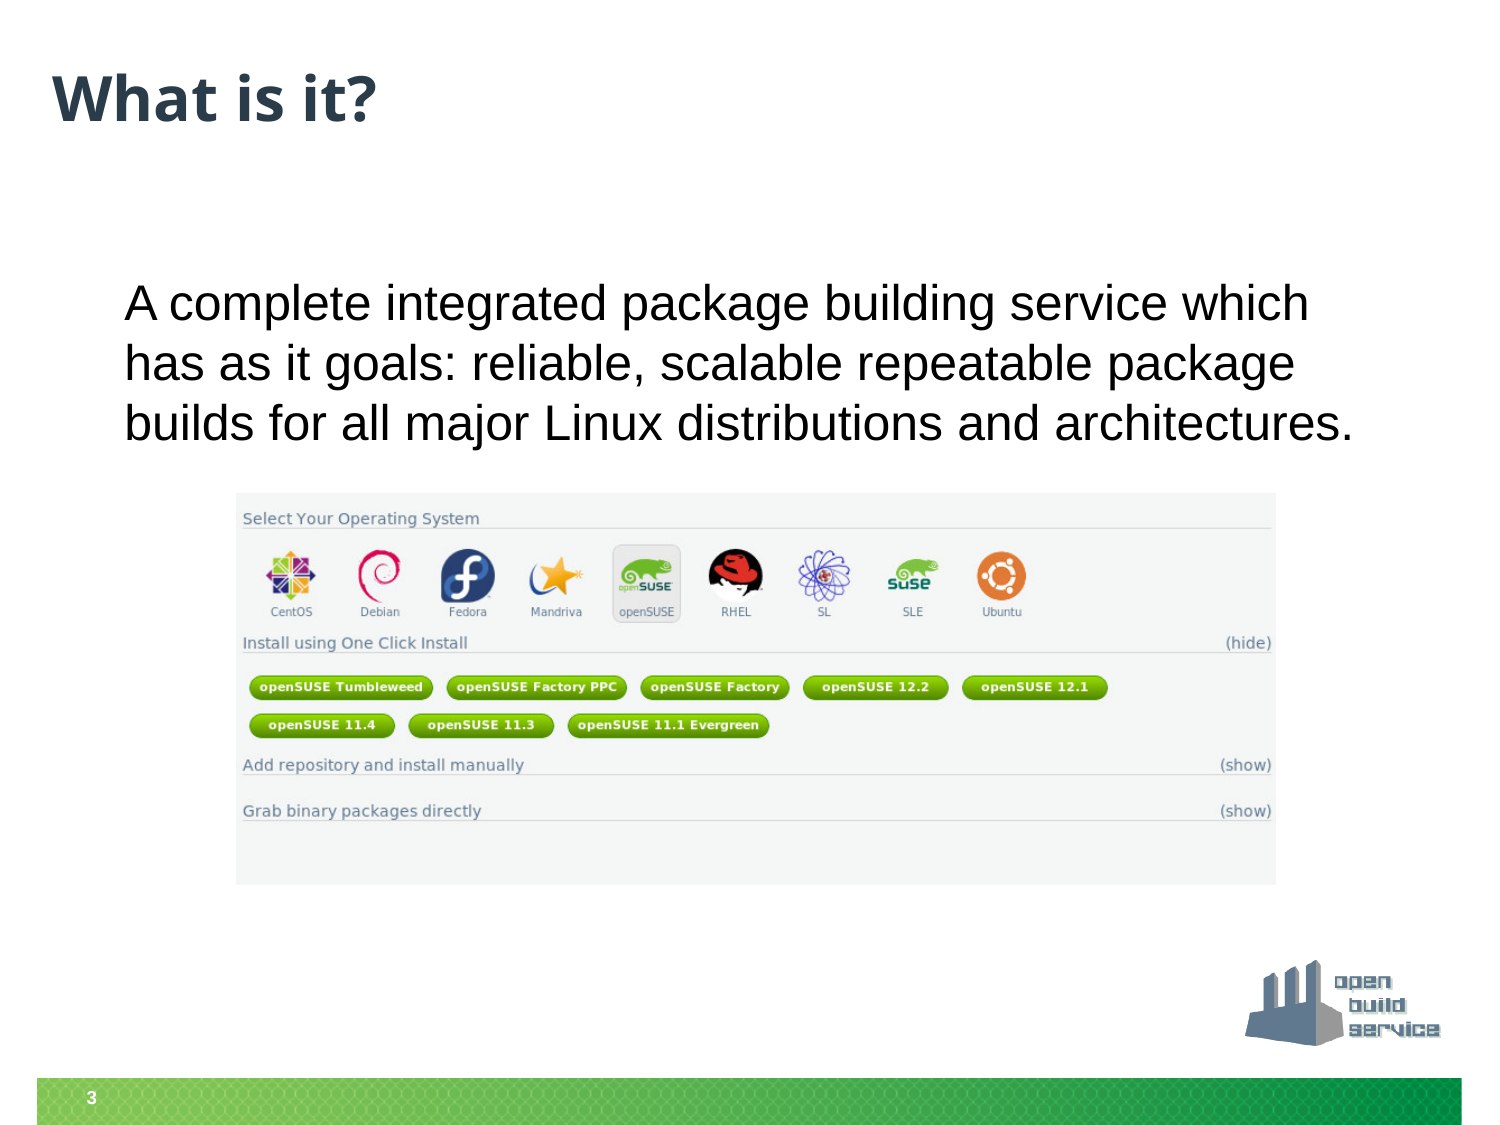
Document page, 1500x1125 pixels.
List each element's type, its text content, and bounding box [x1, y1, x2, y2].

picture [1245, 960, 1441, 1046]
list A complete integrated package building service which has as it goals: reliable, scalable repeatable package builds for all major Linux distributions and architectures. [37, 262, 1388, 1005]
picture [236, 493, 1276, 886]
picture [37, 1078, 1462, 1125]
title What is it? [37, 51, 1388, 209]
